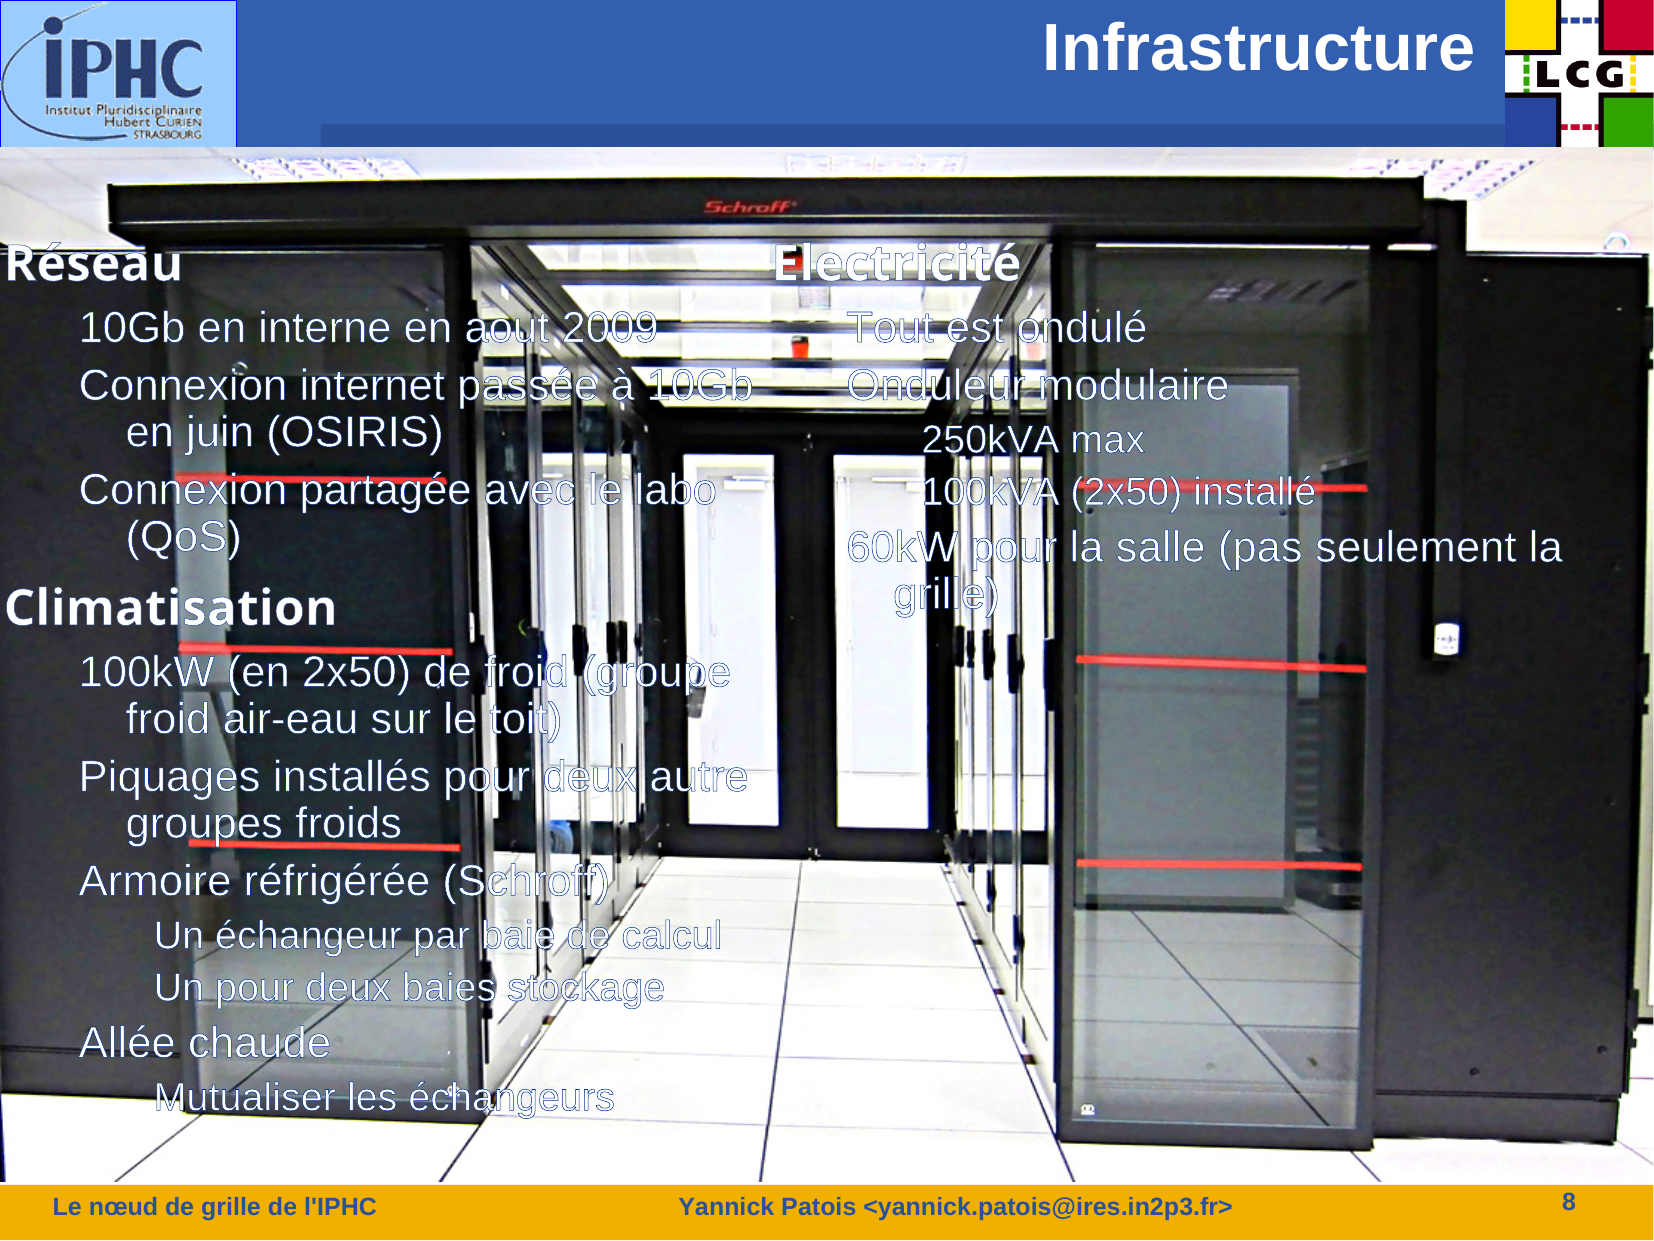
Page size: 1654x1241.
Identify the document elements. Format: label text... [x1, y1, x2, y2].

title Infrastructure [236, 0, 1477, 98]
picture [0, 0, 204, 141]
picture [0, 147, 1654, 1182]
list Réseau 10Gb en interne en aout 2009 Connexion internet passée à 10Gb en juin (OSIRIS) Connexion partagée avec le labo (QoS) Climatisation 100kW (en 2x50) de froid (groupe froid air-eau sur le toit) Piquages installés pour deux autre groupes froids Armoire réfrigérée (Schroff) Un échangeur par baie de calcul Un pour deux baies stockage Allée chaude Mutualiser les échangeurs [3, 147, 768, 1158]
list Electricité Tout est ondulé Onduleur modulaire 250kVA max 100kVA (2x50) installé 60kW pour la salle (pas seulement la grille) [771, 147, 1654, 1130]
